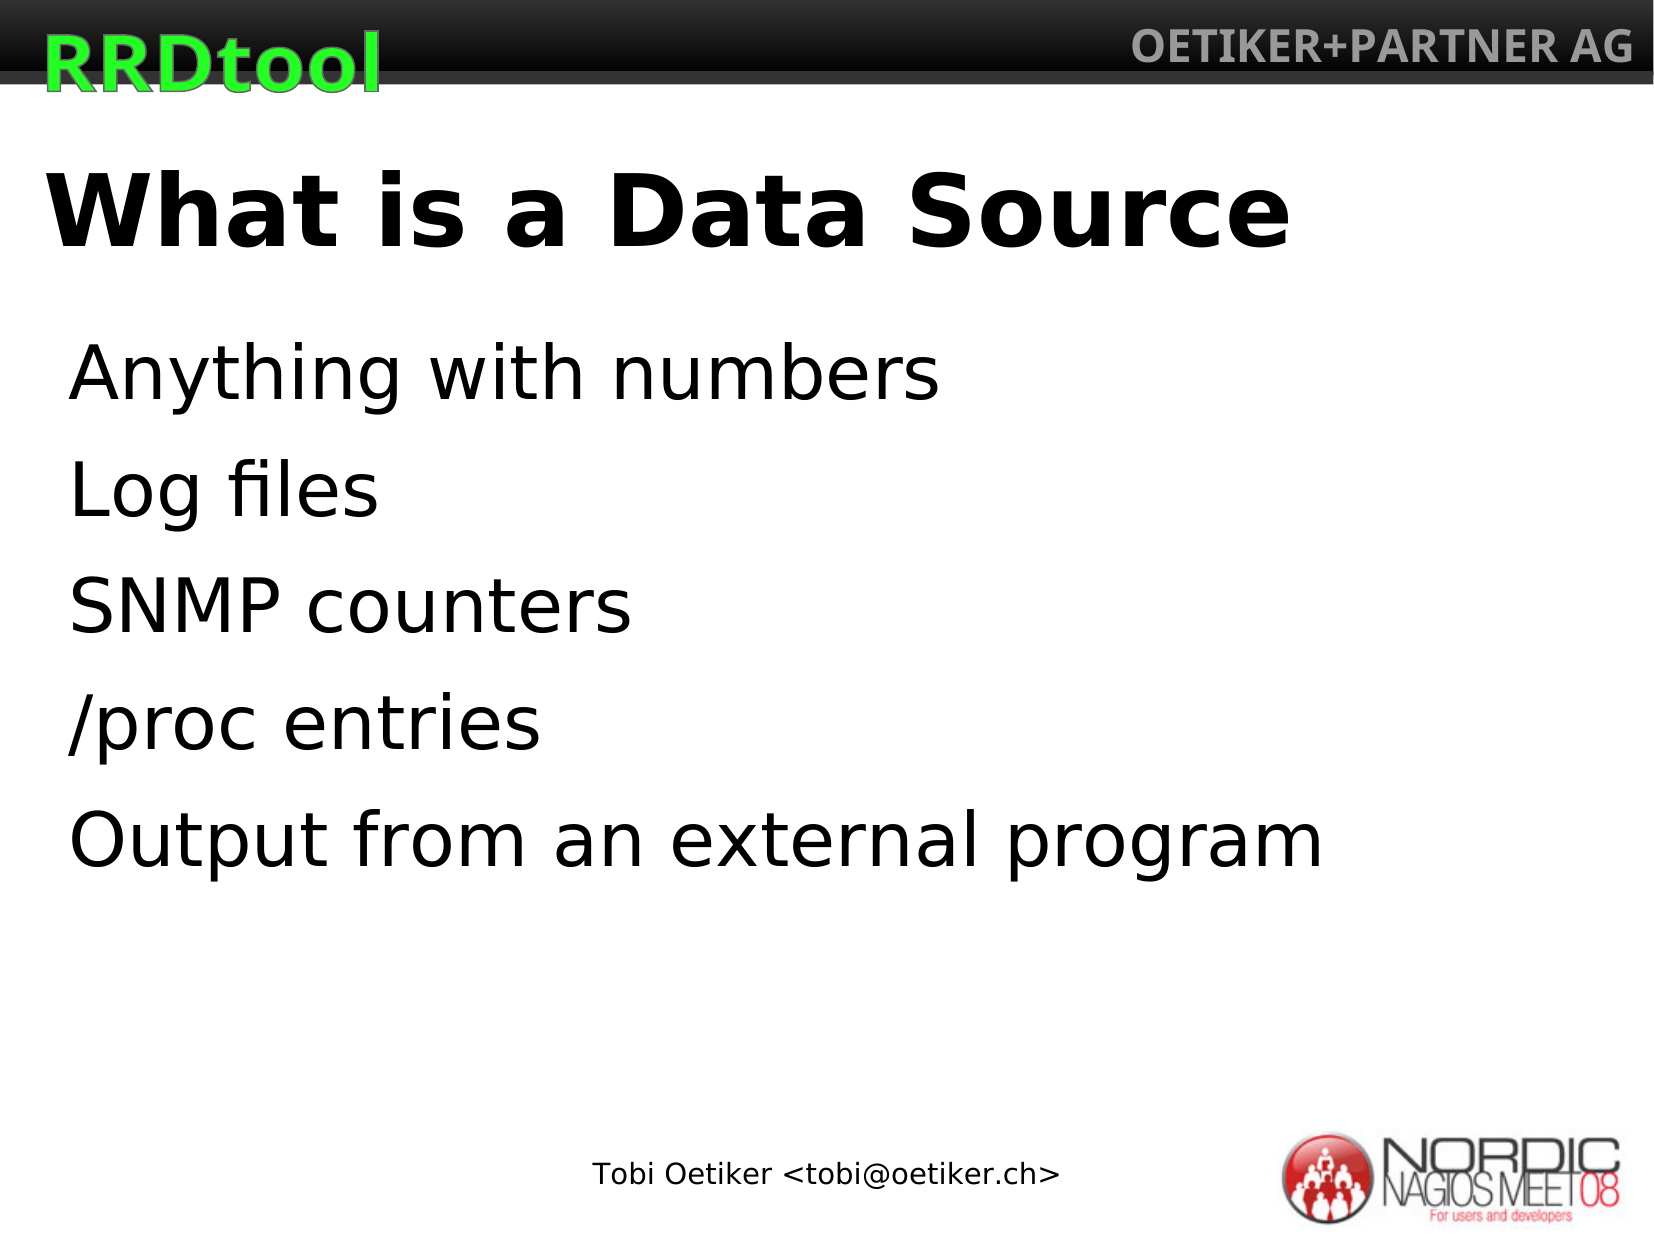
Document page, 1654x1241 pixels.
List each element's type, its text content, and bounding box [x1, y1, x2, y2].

picture [1262, 1116, 1654, 1241]
list Anything with numbers Log files SNMP counters /proc entries Output from an external program [50, 329, 1571, 1099]
title What is a Data Source [43, 137, 1582, 287]
